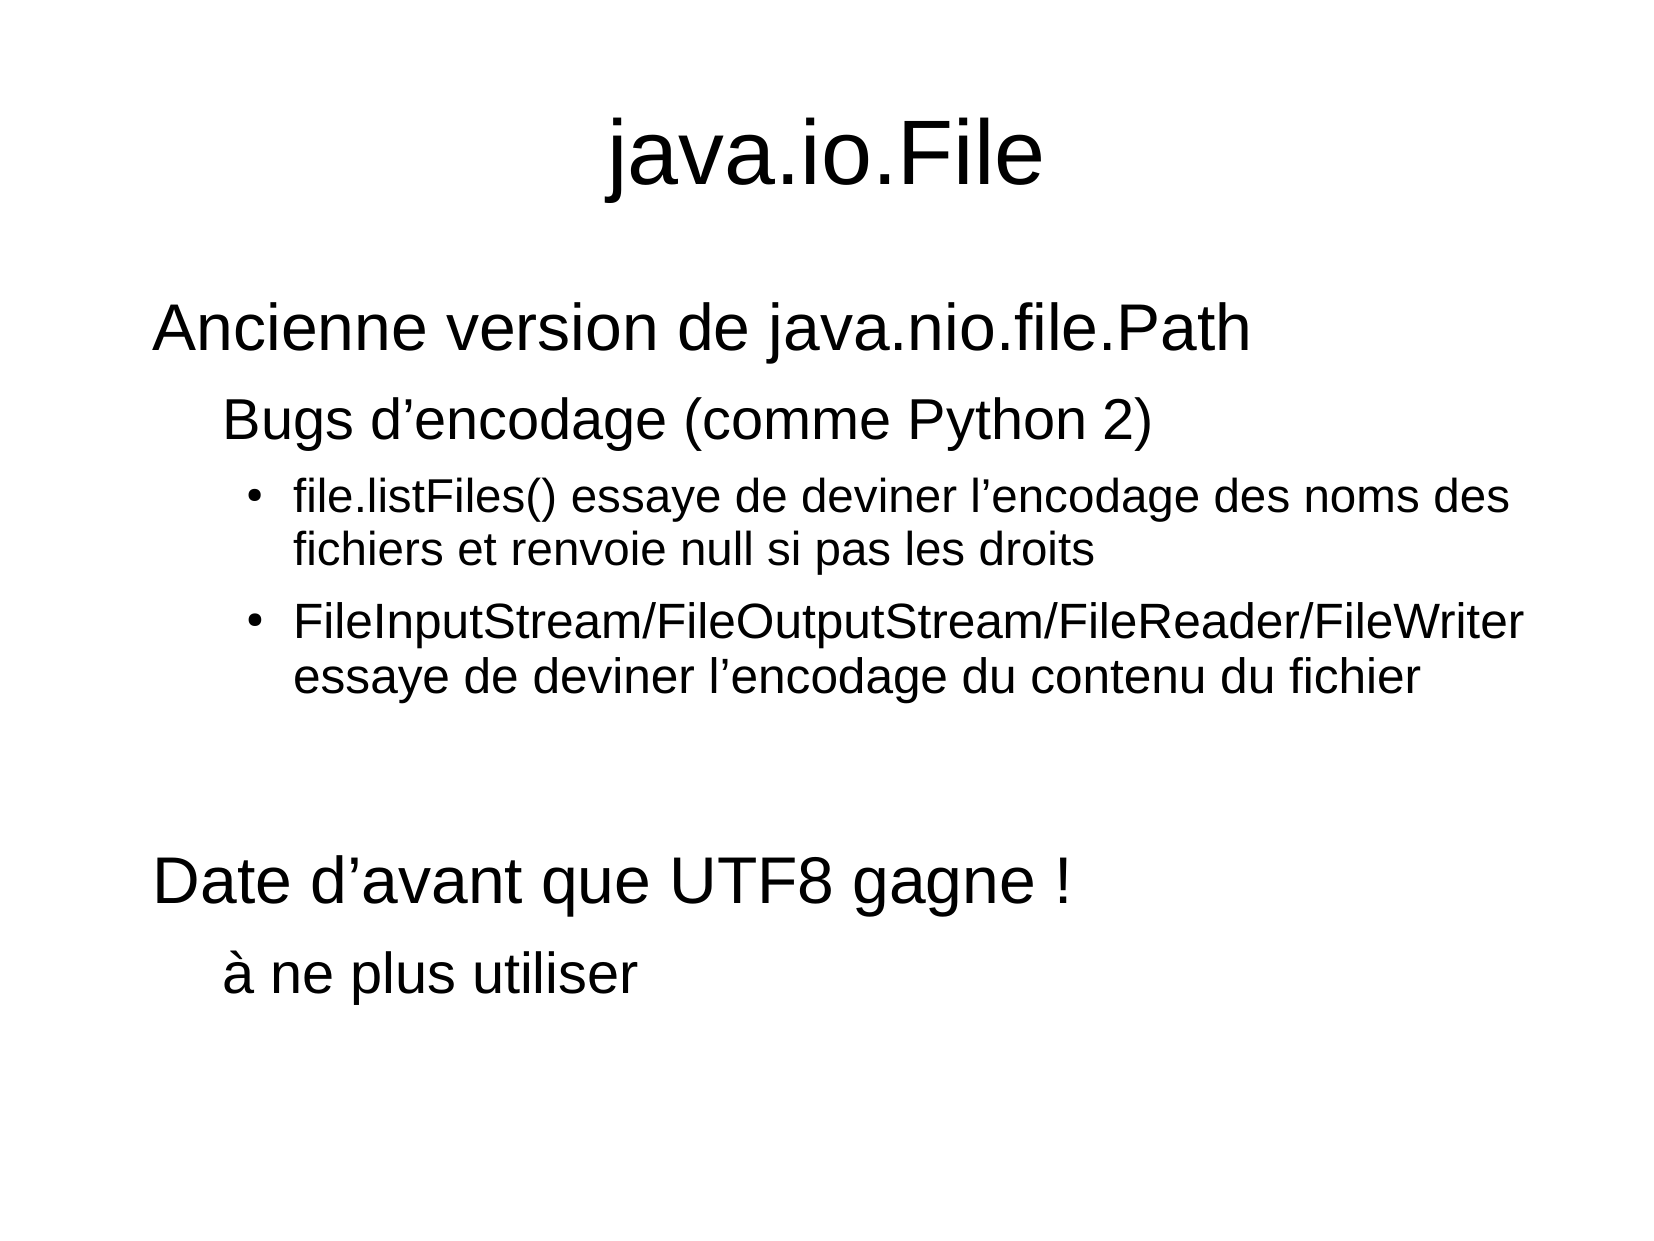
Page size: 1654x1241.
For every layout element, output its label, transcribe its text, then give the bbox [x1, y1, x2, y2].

list Ancienne version de java.nio.file.Path Bugs d’encodage (comme Python 2) file.listFiles() essaye de deviner l’encodage des noms des fichiers et renvoie null si pas les droits FileInputStream/FileOutputStream/FileReader/FileWriter essaye de deviner l’encodage du contenu du fichier Date d’avant que UTF8 gagne ! à ne plus utiliser [82, 290, 1571, 1010]
title java.io.File [82, 49, 1571, 257]
